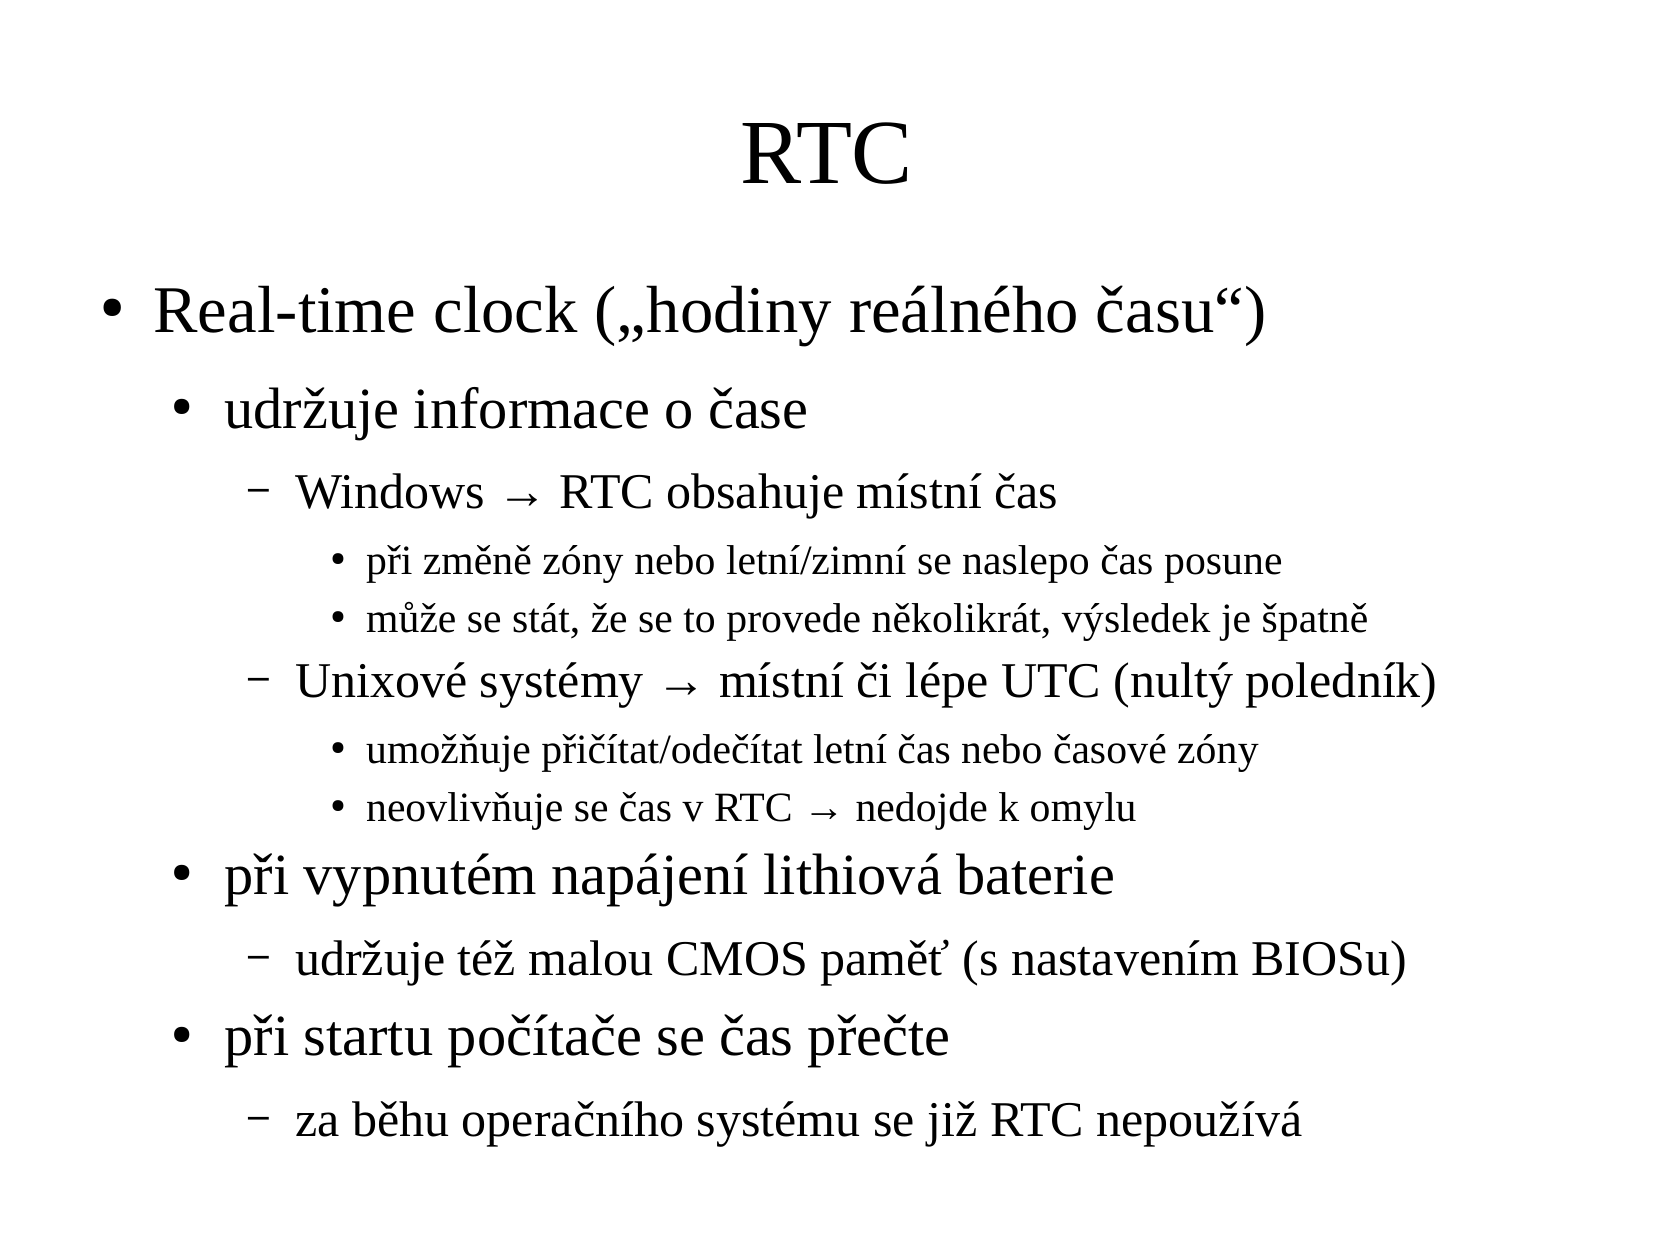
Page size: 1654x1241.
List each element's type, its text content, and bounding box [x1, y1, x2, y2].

title RTC [82, 56, 1571, 250]
list Real-time clock („hodiny reálného času“) udržuje informace o čase Windows → RTC obsahuje místní čas při změně zóny nebo letní/zimní se naslepo čas posune může se stát, že se to provede několikrát, výsledek je špatně Unixové systémy → místní či lépe UTC (nultý poledník) umožňuje přičítat/odečítat letní čas nebo časové zóny neovlivňuje se čas v RTC → nedojde k omylu při vypnutém napájení lithiová baterie udržuje též malou CMOS paměť (s nastavením BIOSu) při startu počítače se čas přečte za běhu operačního systému se již RTC nepoužívá [82, 272, 1571, 1158]
